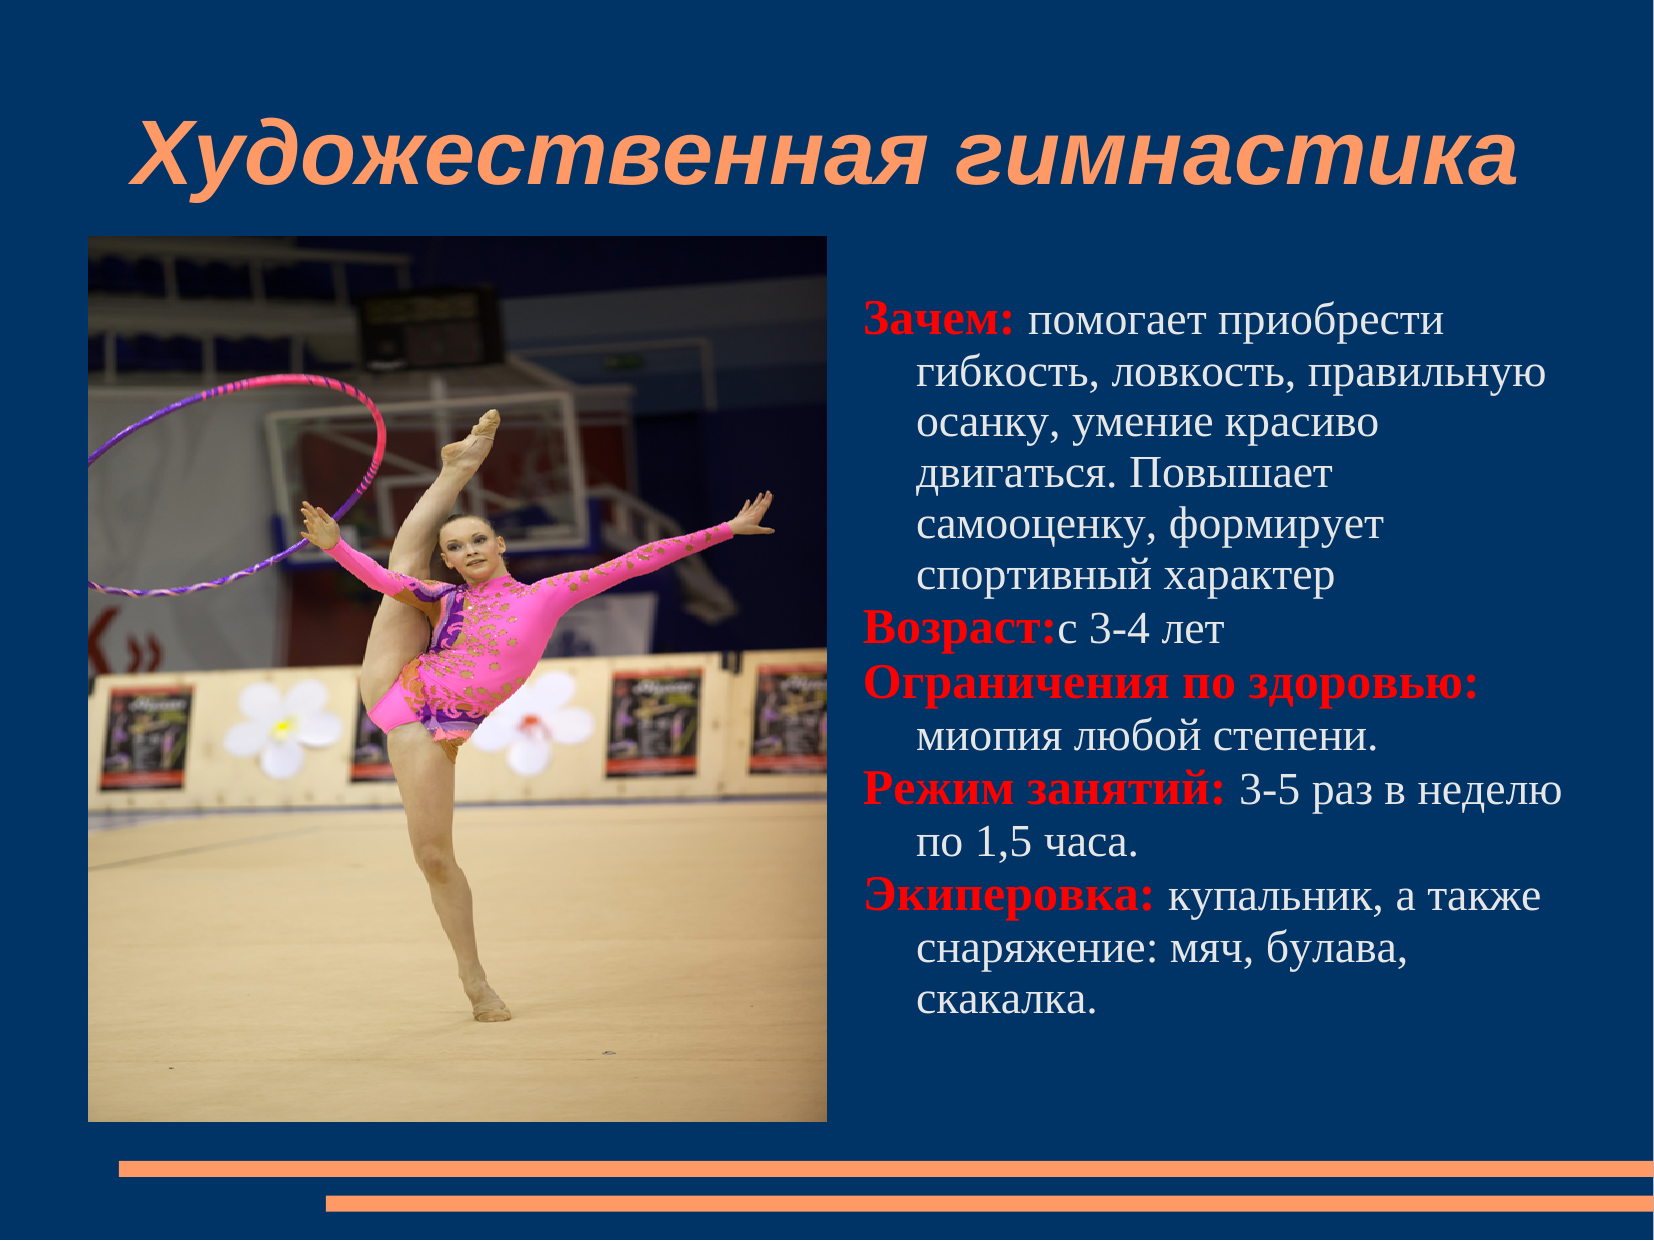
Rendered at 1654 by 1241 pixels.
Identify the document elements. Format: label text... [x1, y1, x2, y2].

picture [88, 236, 827, 1132]
title Художественная гимнастика [82, 56, 1571, 250]
list Зачем: помогает приобрести гибкость, ловкость, правильную осанку, умение красиво двигаться. Повышает самооценку, формирует спортивный характер Возраст:с 3-4 лет Ограничения по здоровью: миопия любой степени. Режим занятий: 3-5 раз в неделю по 1,5 часа. Экиперовка: купальник, а также снаряжение: мяч, булава, скакалка. [845, 290, 1572, 1094]
